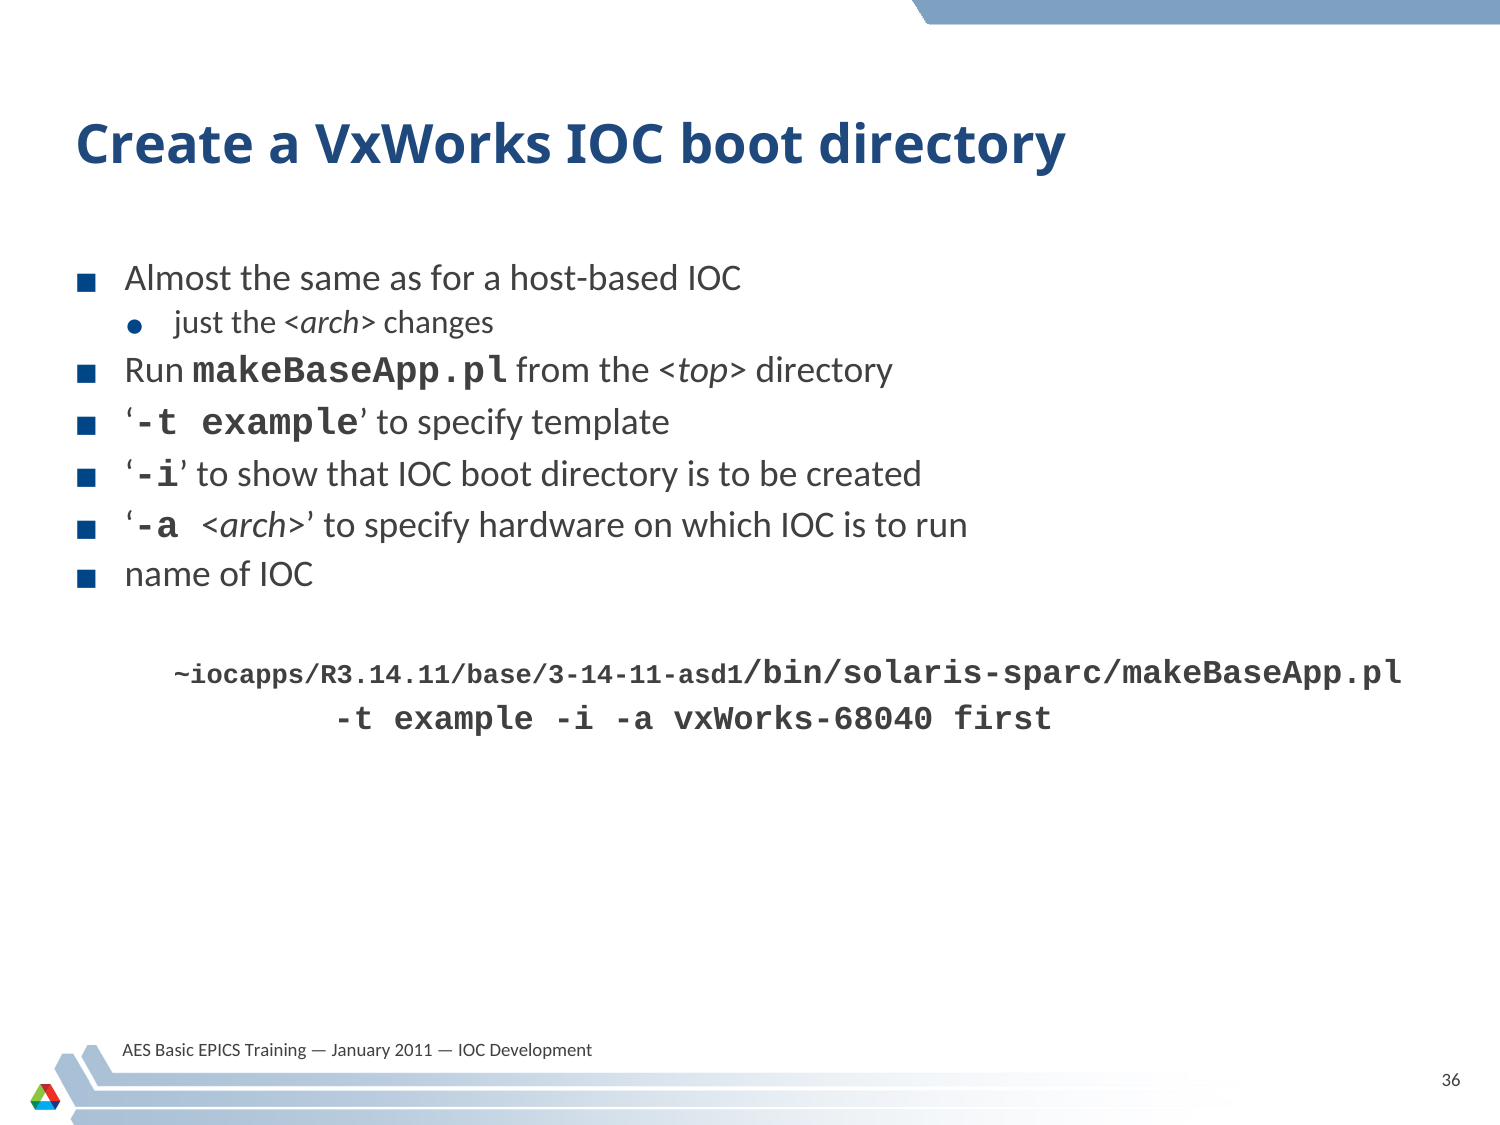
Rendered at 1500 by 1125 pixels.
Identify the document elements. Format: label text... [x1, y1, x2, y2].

list Almost the same as for a host-based IOC just the <arch> changes Run makeBaseApp.pl from the <top> directory ‘-t example’ to specify template ‘-i’ to show that IOC boot directory is to be created ‘-a <arch>’ to specify hardware on which IOC is to run name of IOC ~iocapps/R3.14.11/base/3-14-11-asd1/bin/solaris-sparc/makeBaseApp.pl -t example -i -a vxWorks-68040 first [75, 262, 1426, 773]
picture [0, 1037, 1500, 1125]
title Create a VxWorks IOC boot directory [75, 111, 1426, 175]
picture [0, 0, 1500, 26]
